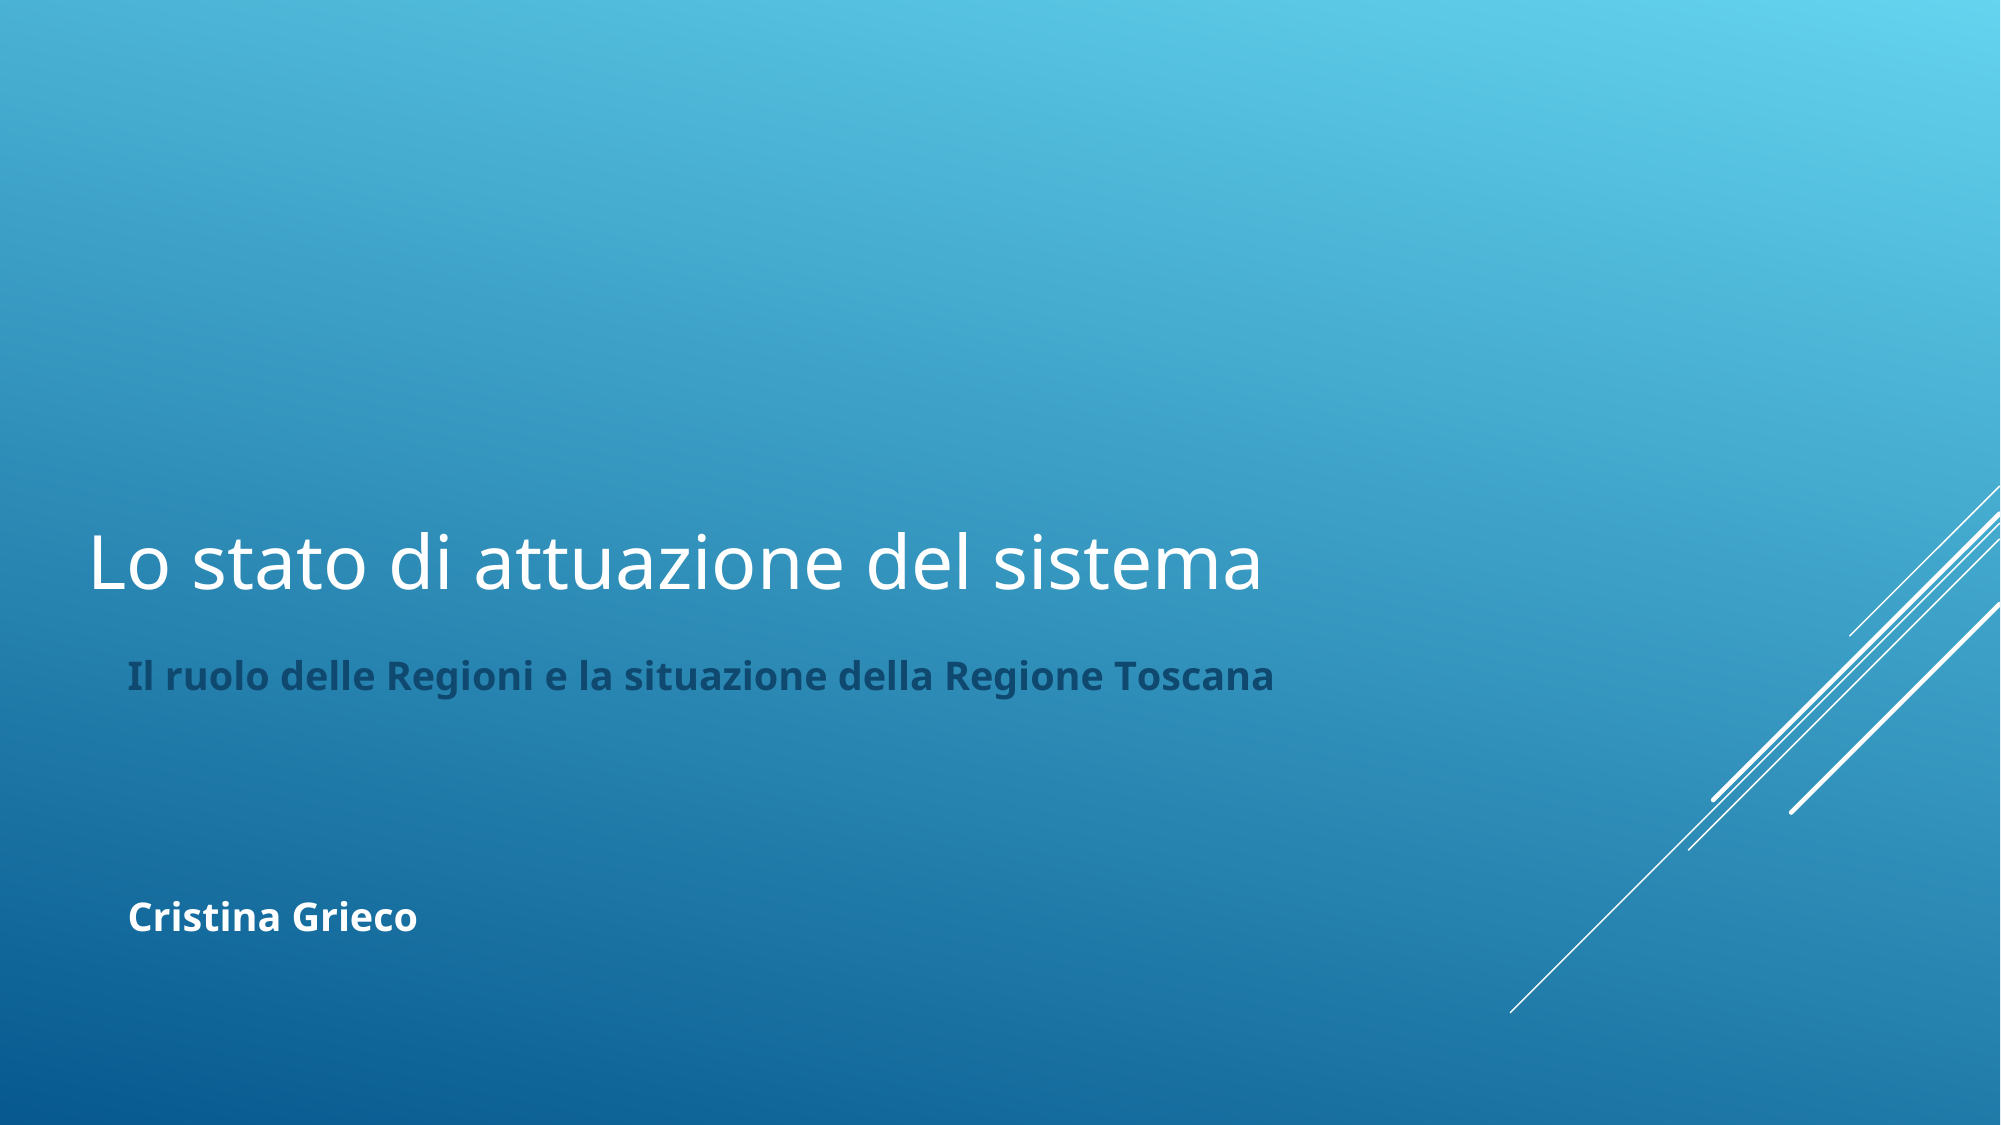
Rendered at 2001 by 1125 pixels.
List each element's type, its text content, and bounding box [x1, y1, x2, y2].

list Il ruolo delle Regioni e la situazione della Regione Toscana Cristina Grieco [112, 652, 1513, 968]
title Lo stato di attuazione del sistema [72, 333, 1473, 612]
